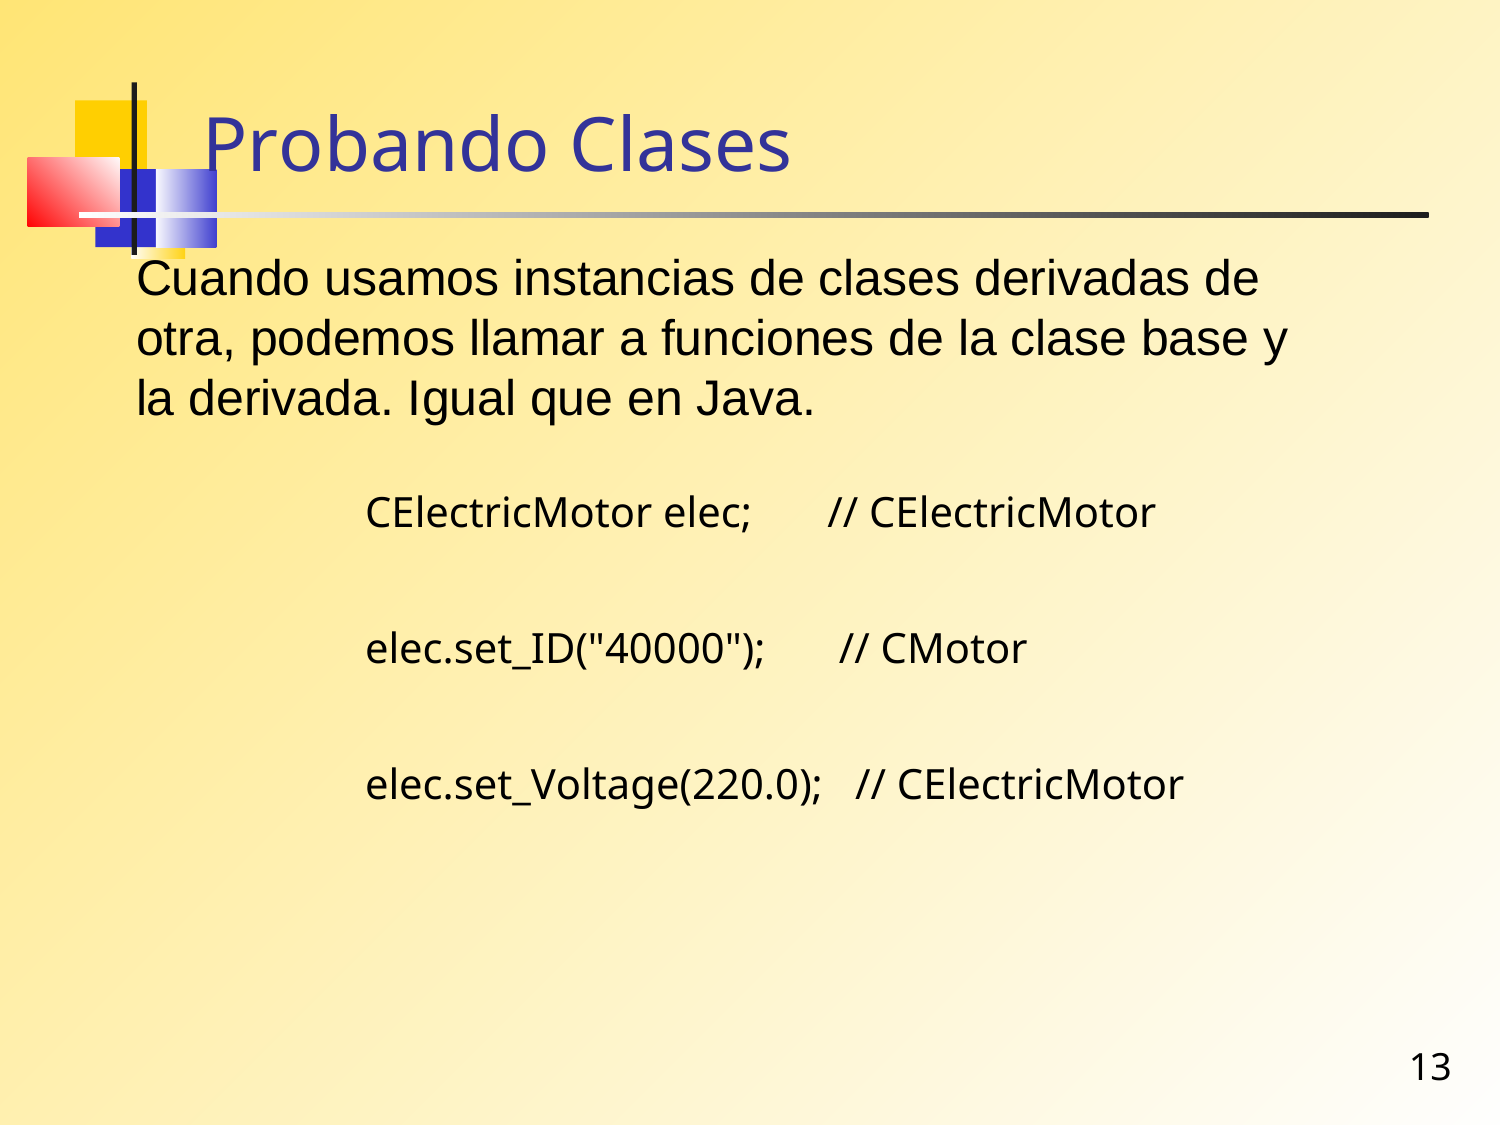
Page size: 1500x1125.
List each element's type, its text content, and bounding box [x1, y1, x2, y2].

text_box Cuando usamos instancias de clases derivadas de otra, podemos llamar a funciones de la clase base y la derivada. Igual que en Java. [112, 237, 1351, 433]
title Probando Clases [187, 37, 1466, 201]
list CElectricMotor elec; // CElectricMotor elec.set_ID("40000"); // CMotor elec.set_Voltage(220.0); // CElectricMotor [350, 474, 1463, 1051]
